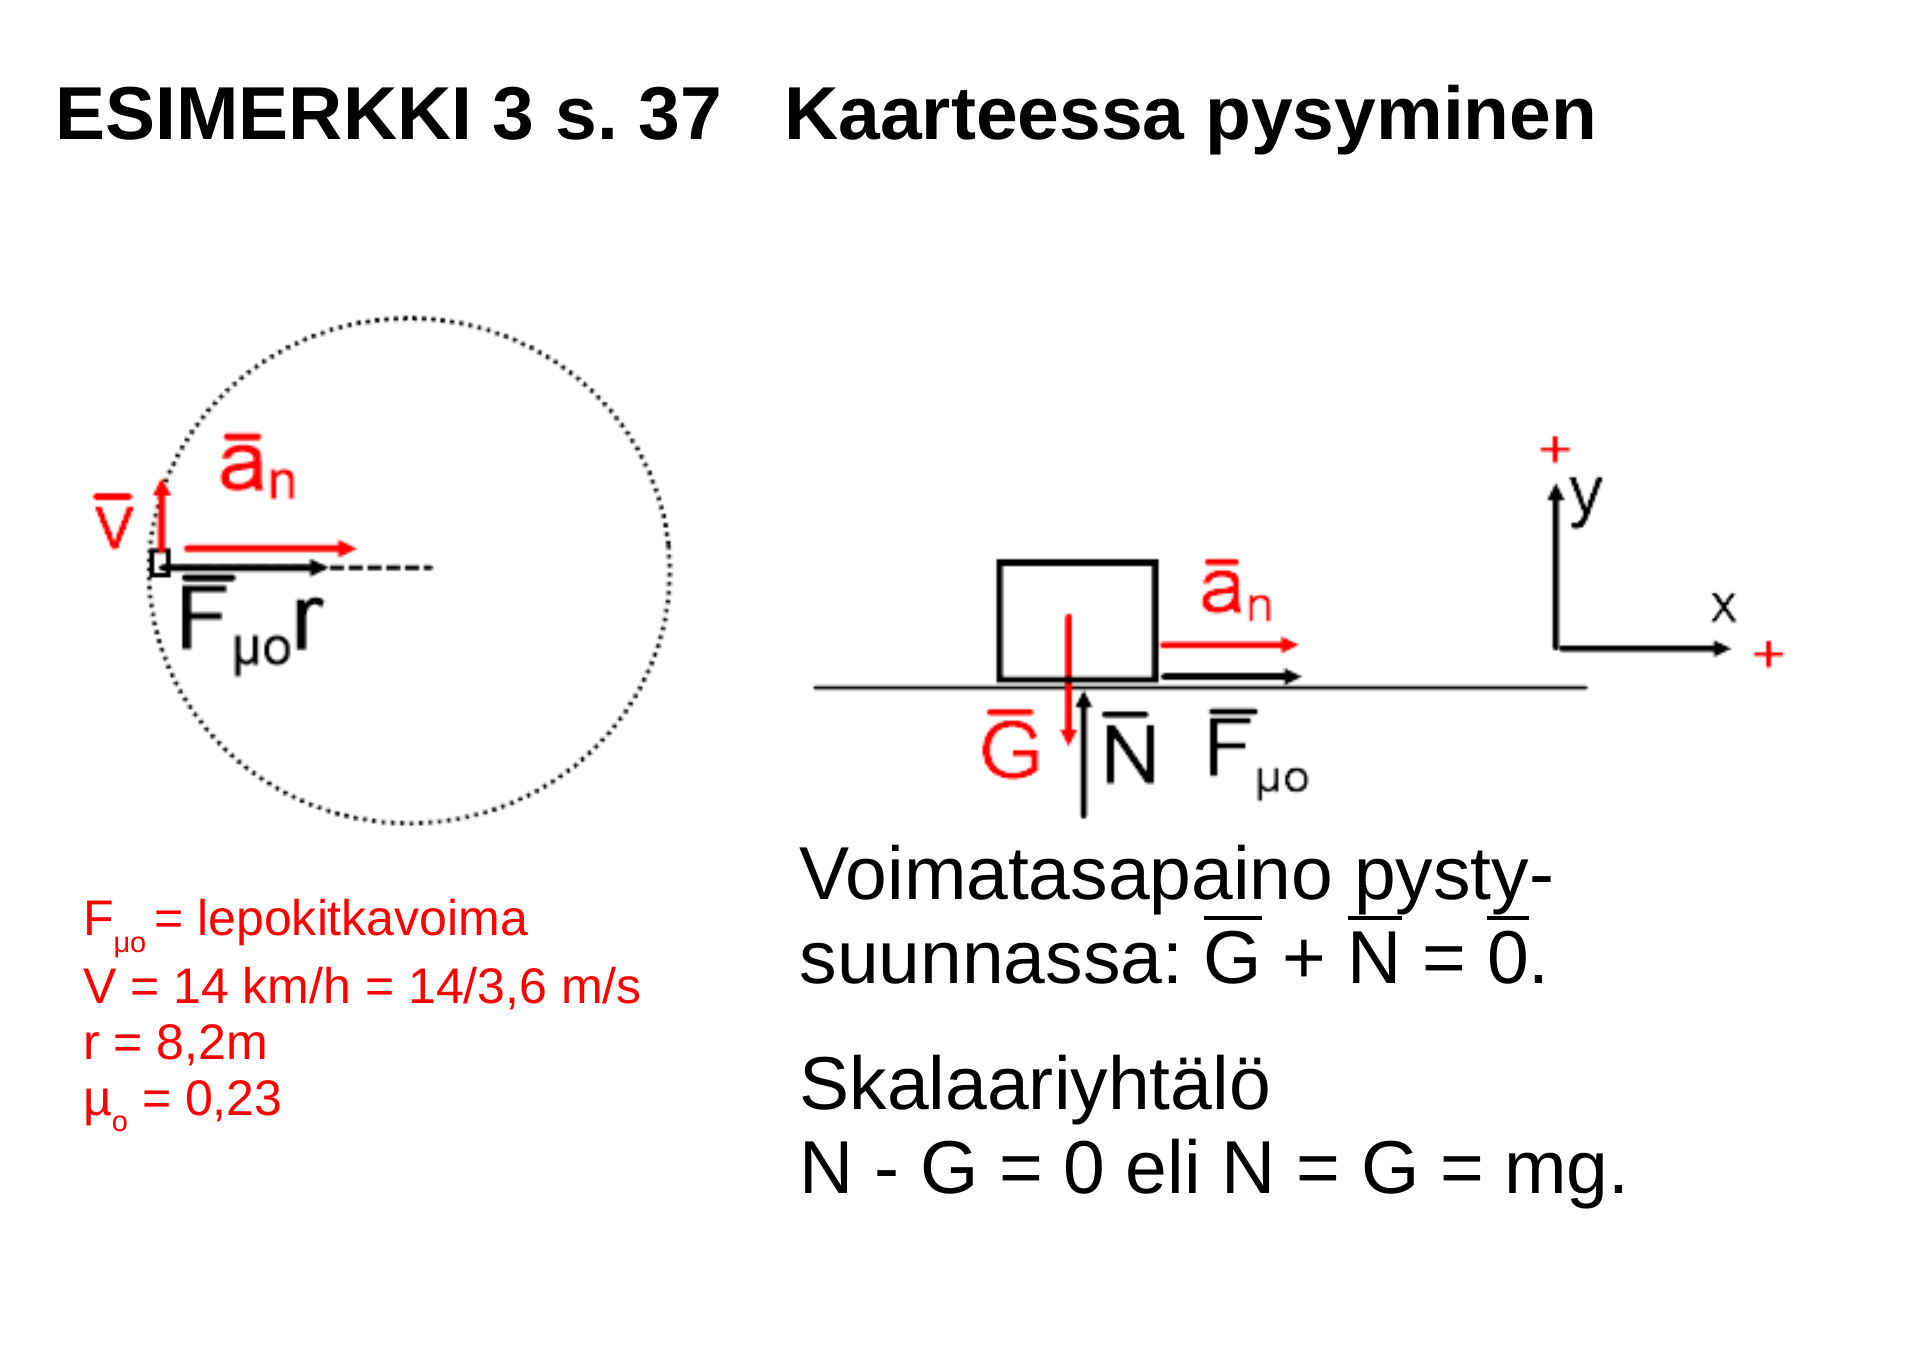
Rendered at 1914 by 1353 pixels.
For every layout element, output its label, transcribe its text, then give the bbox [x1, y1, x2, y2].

text_box Fμo = lepokitkavoima V = 14 km/h = 14/3,6 m/s r = 8,2m µo = 0,23 [68, 883, 784, 1169]
text_box Voimatasapaino pysty-suunnassa: G + N = 0. Skalaariyhtälö N - G = 0 eli N = G = mg. [784, 824, 1873, 1299]
text_box ESIMERKKI 3 s. 37 Kaarteessa pysyminen a) Voimakuvio: [40, 64, 1887, 356]
picture [52, 230, 1838, 892]
